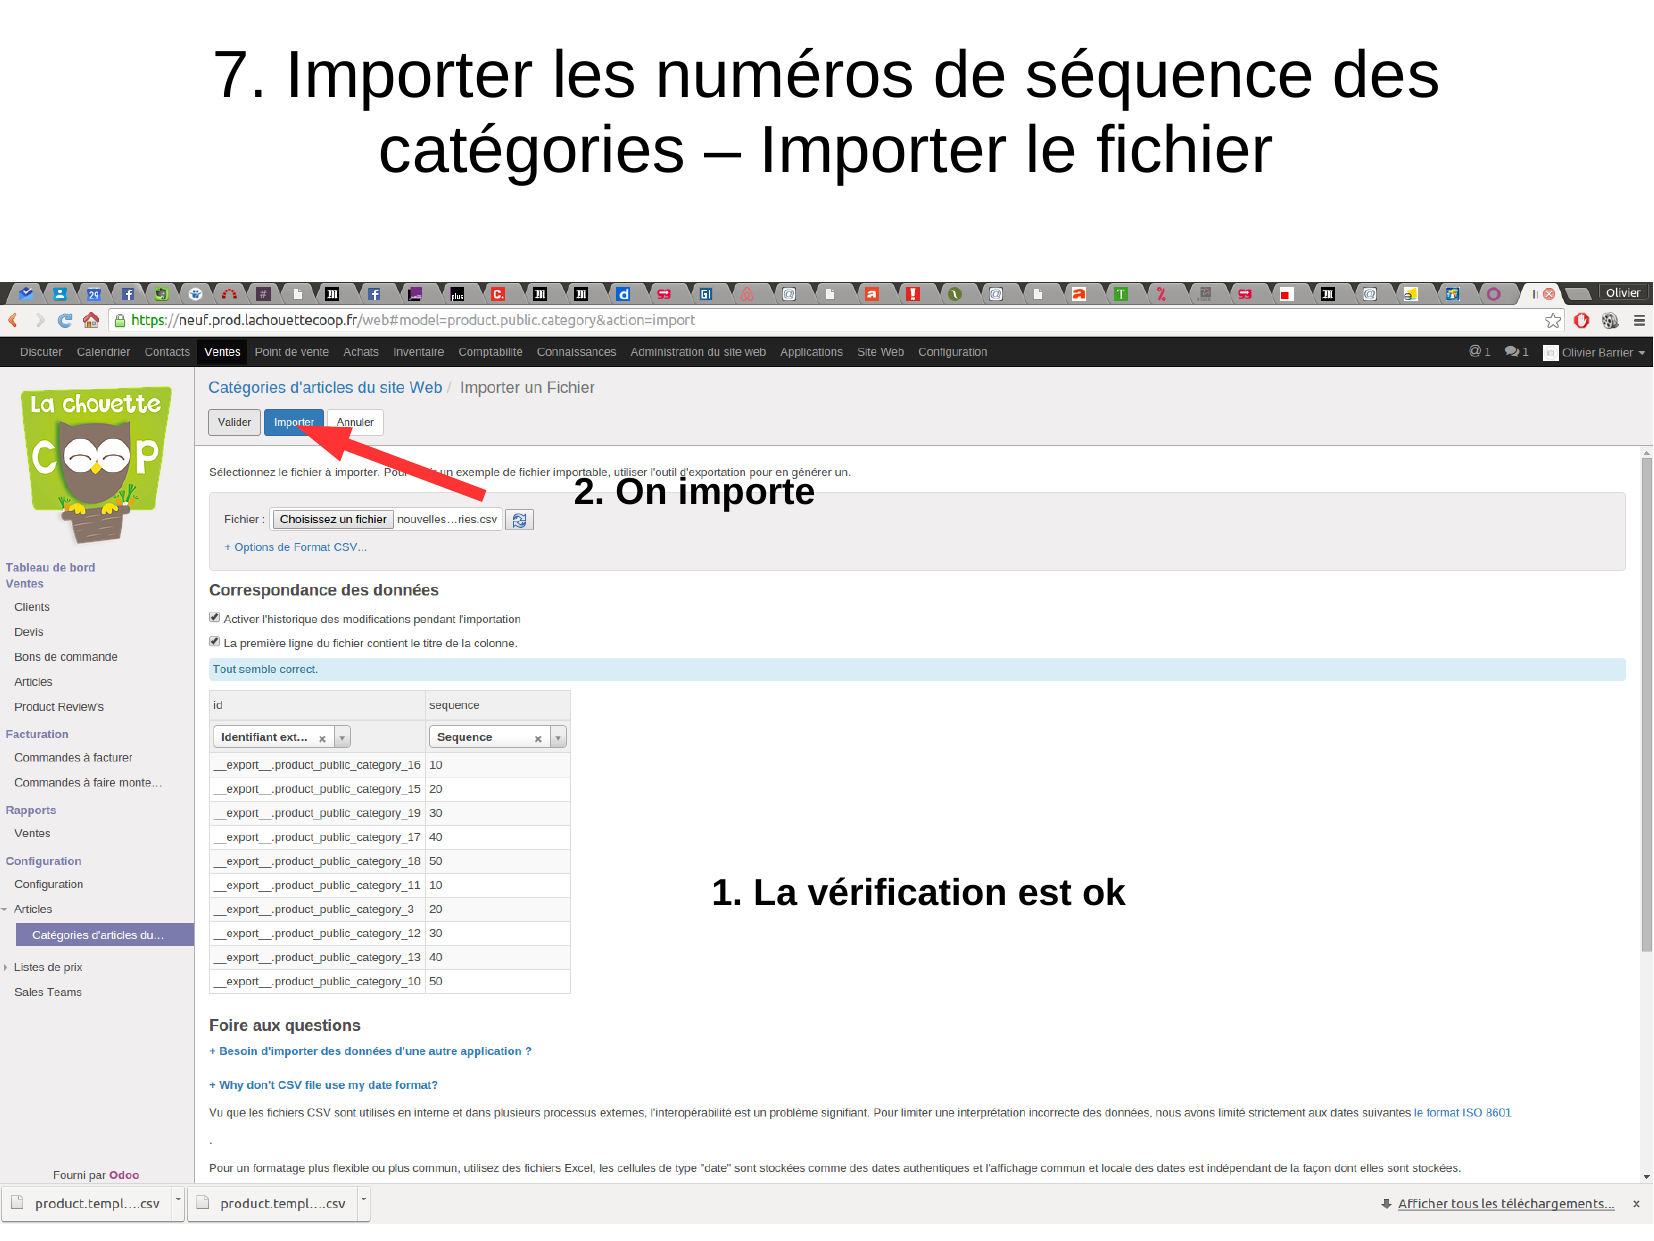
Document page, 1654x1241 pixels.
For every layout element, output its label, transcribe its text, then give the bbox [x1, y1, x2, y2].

picture [0, 282, 1653, 1225]
text_box 1. La vérification est ok [696, 864, 1142, 922]
title 7. Importer les numéros de séquence des catégories – Importer le fichier [82, 8, 1571, 216]
text_box 2. On importe [559, 462, 846, 520]
